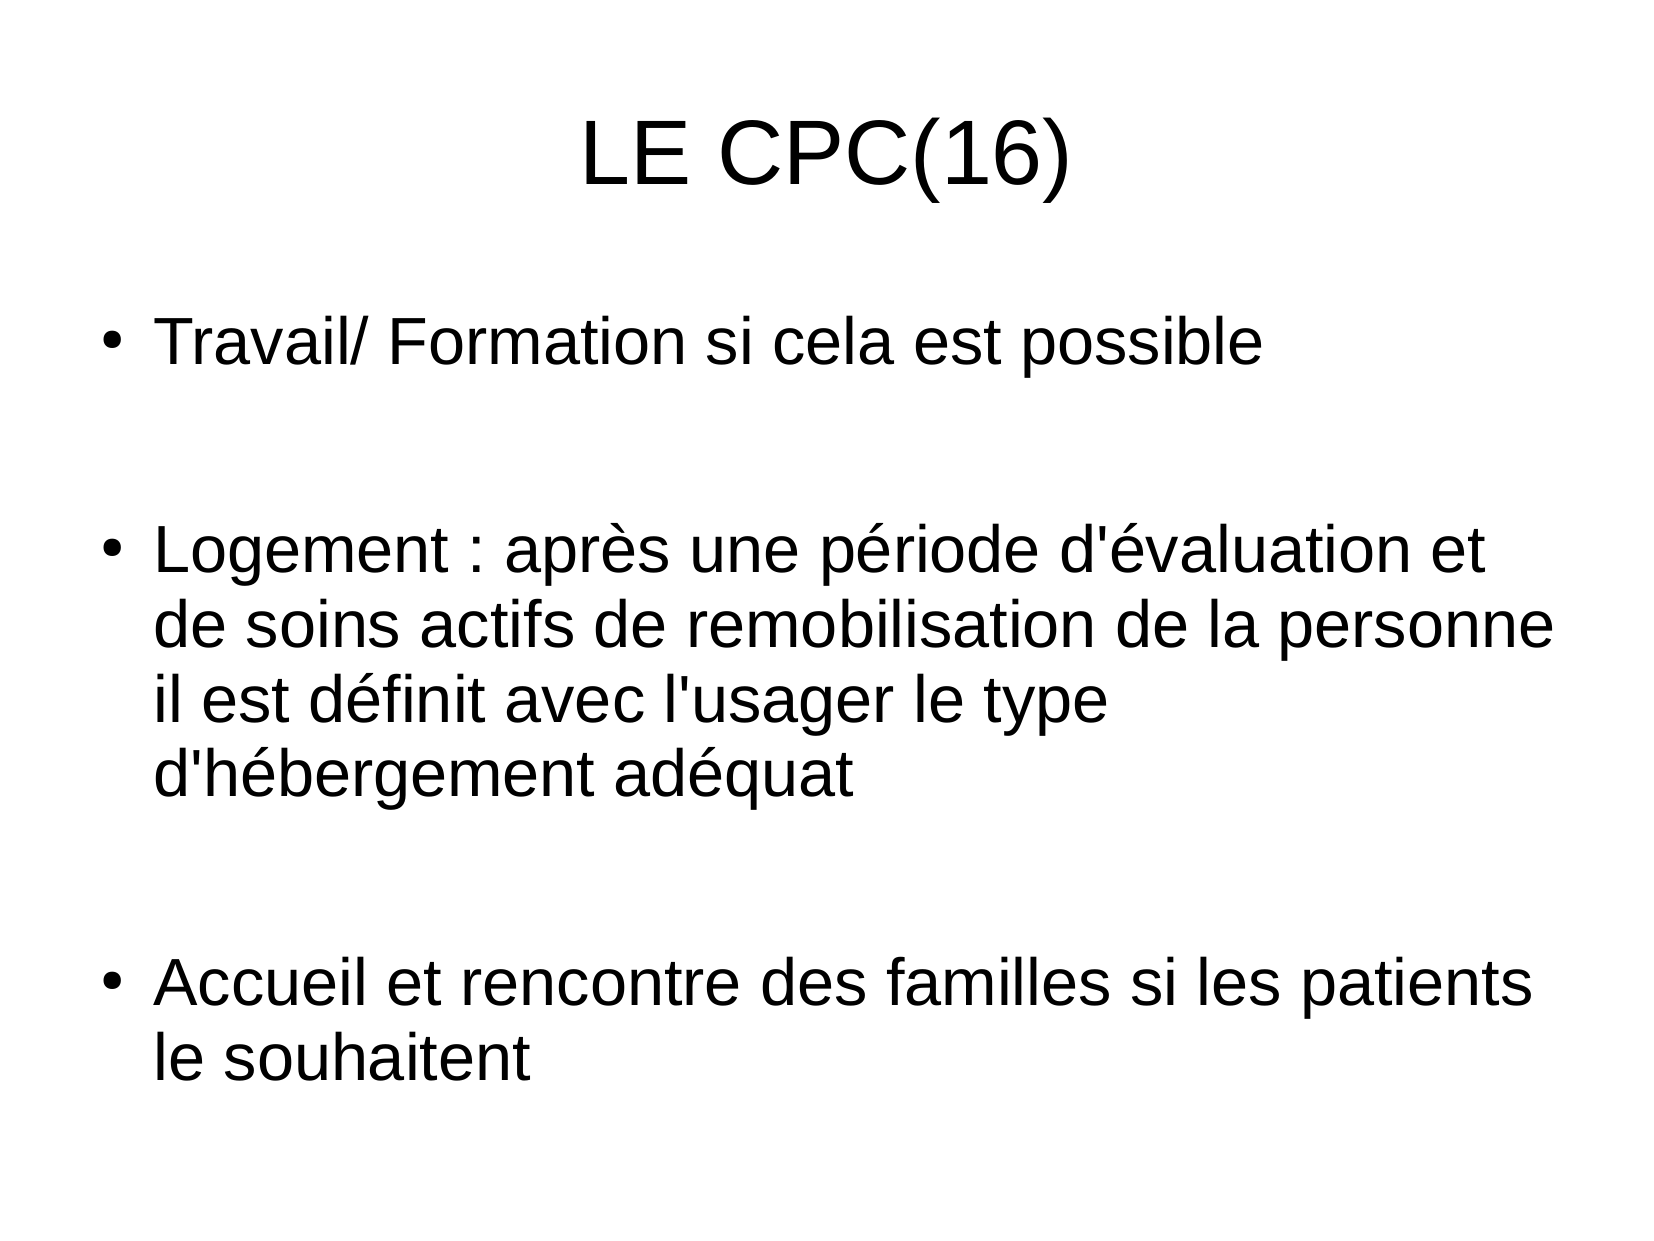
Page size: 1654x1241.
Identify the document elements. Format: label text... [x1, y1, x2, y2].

list Travail/ Formation si cela est possible Logement : après une période d'évaluation et de soins actifs de remobilisation de la personne il est définit avec l'usager le type d'hébergement adéquat Accueil et rencontre des familles si les patients le souhaitent [82, 303, 1571, 1123]
title LE CPC(16) [82, 49, 1571, 257]
